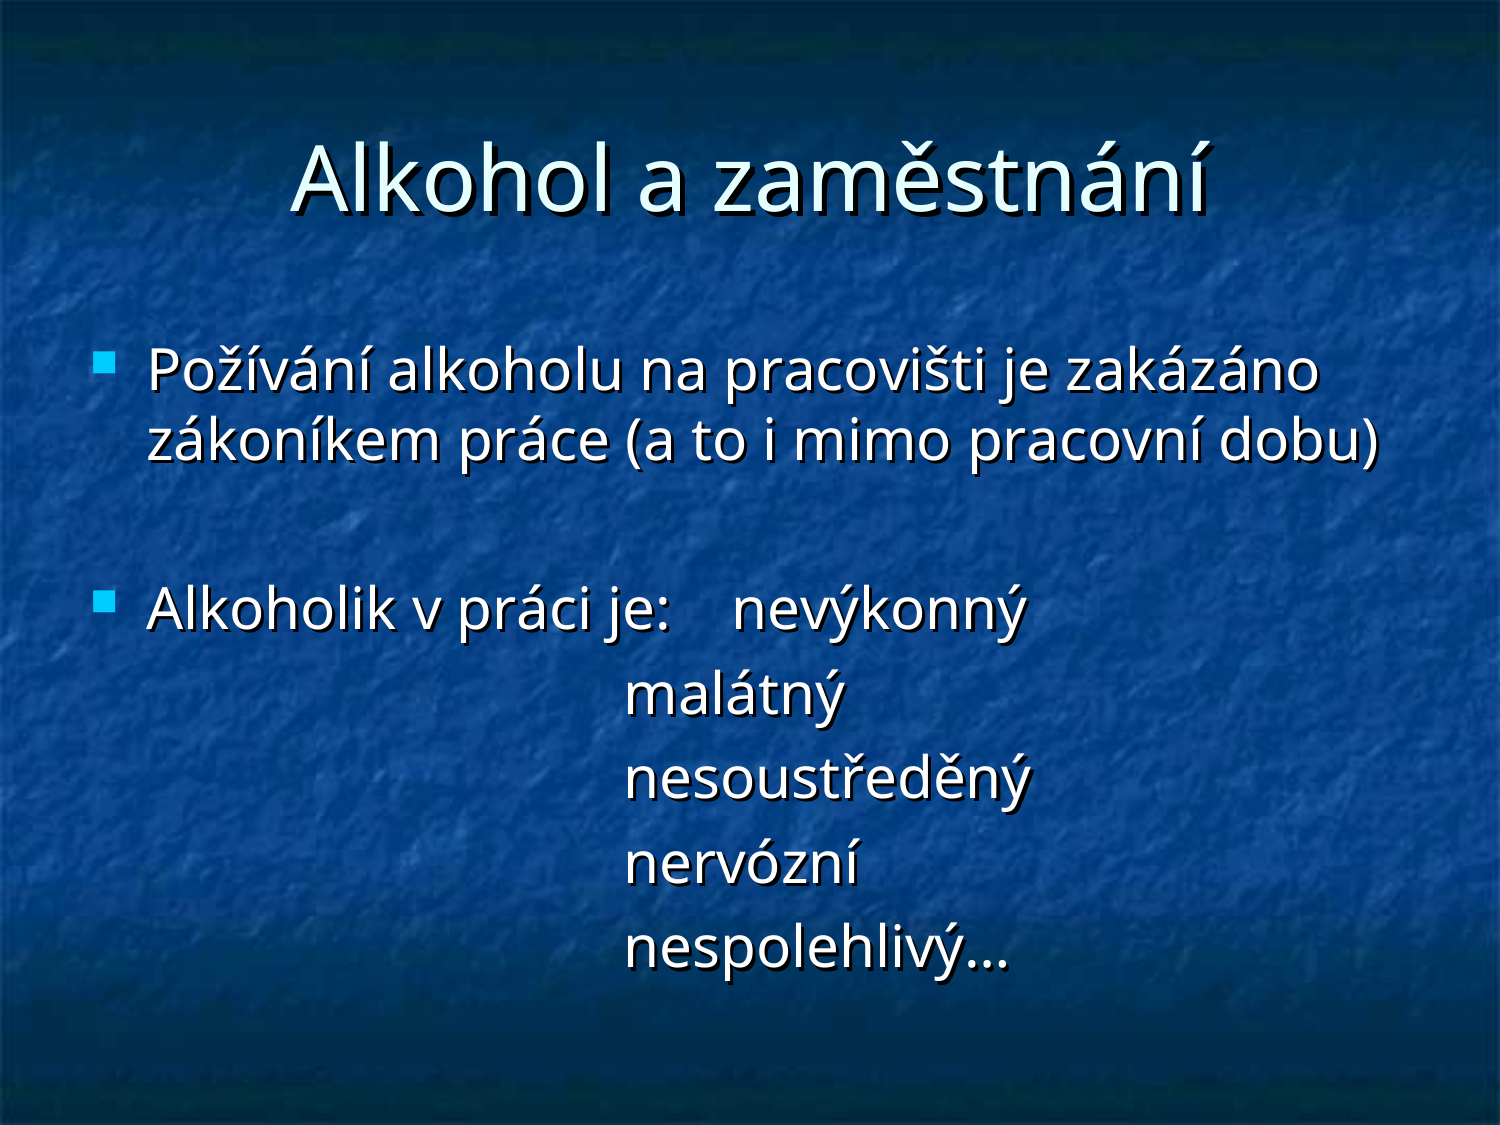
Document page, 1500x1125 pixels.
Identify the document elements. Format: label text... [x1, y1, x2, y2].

list Požívání alkoholu na pracovišti je zakázáno zákoníkem práce (a to i mimo pracovní dobu) Alkoholik v práci je: nevýkonný malátný nesoustředěný nervózní nespolehlivý… [75, 324, 1426, 1001]
picture [0, 0, 1500, 1125]
title Alkohol a zaměstnání [75, 62, 1426, 288]
